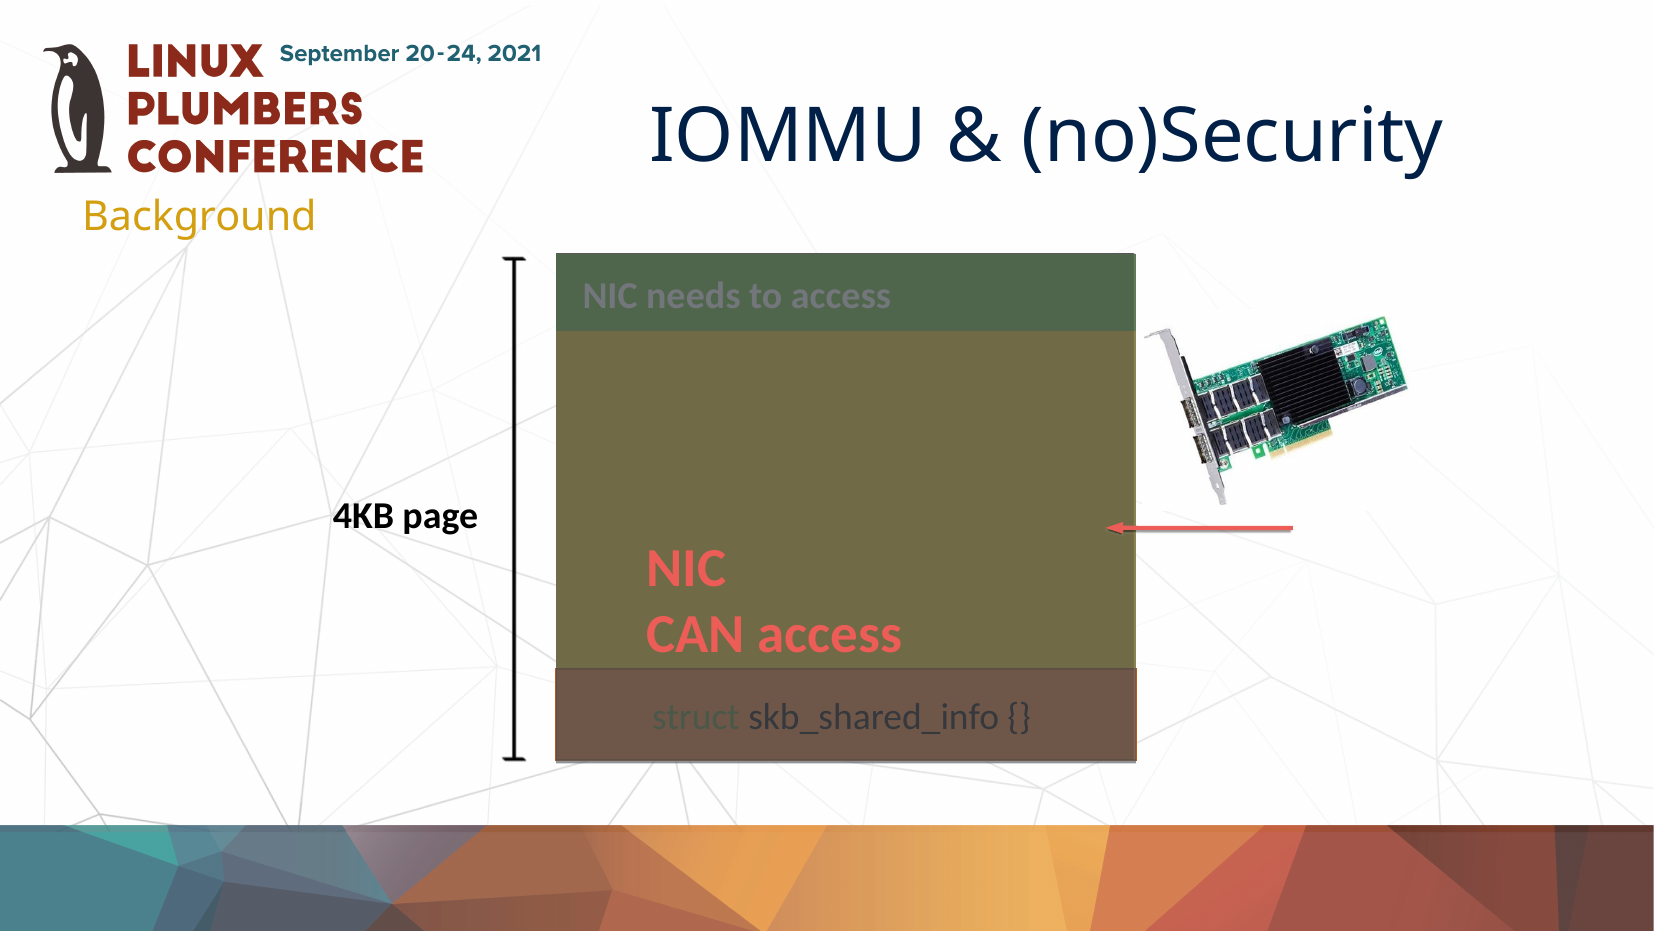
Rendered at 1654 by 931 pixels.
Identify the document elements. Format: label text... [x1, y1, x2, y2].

picture [501, 253, 527, 764]
text_box Background [75, 181, 585, 248]
text_box IOMMU & (no)Security [643, 31, 1486, 172]
text_box NIC CAN access [643, 527, 1011, 669]
text_box [556, 254, 1136, 763]
text_box 4KB page [329, 486, 484, 541]
picture [1142, 309, 1410, 511]
